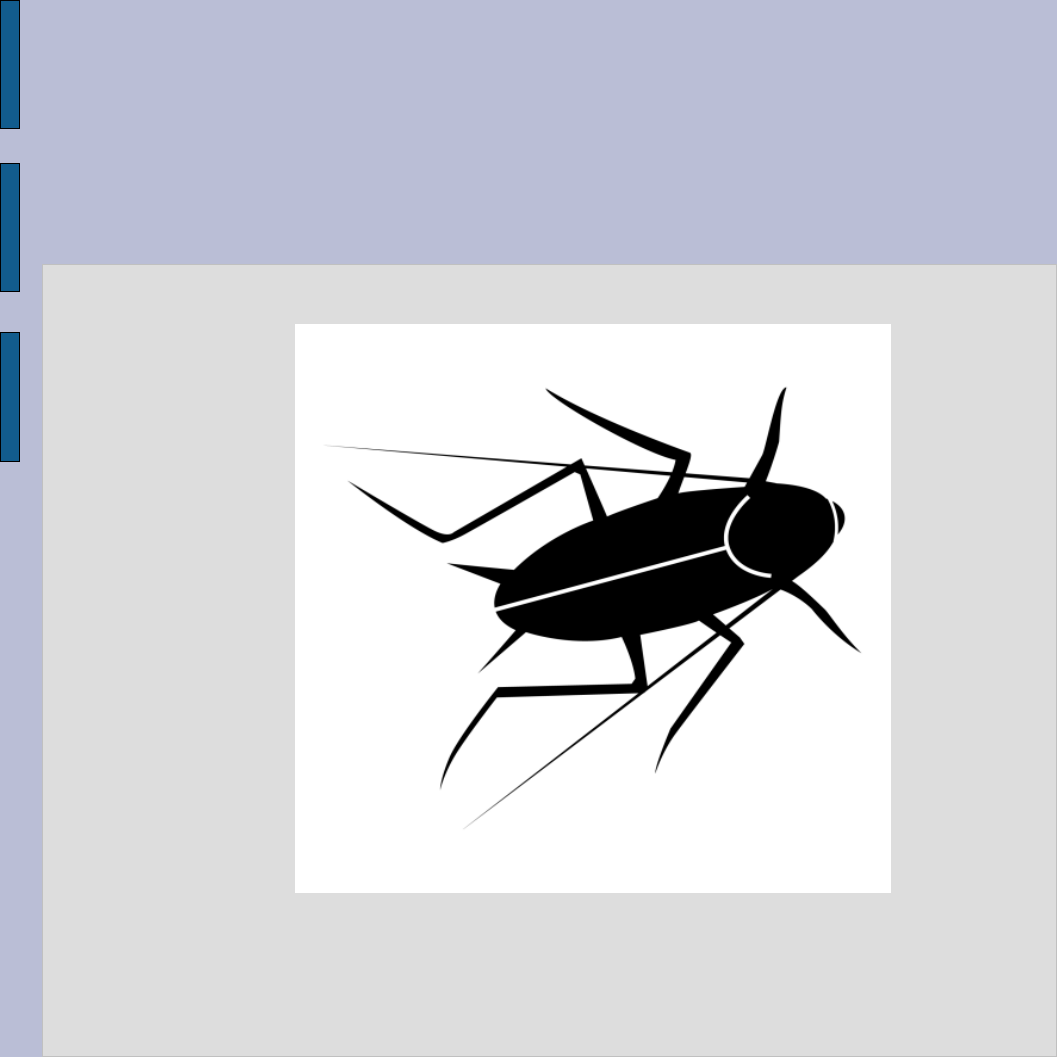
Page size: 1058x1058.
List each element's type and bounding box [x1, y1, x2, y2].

picture [295, 324, 891, 893]
